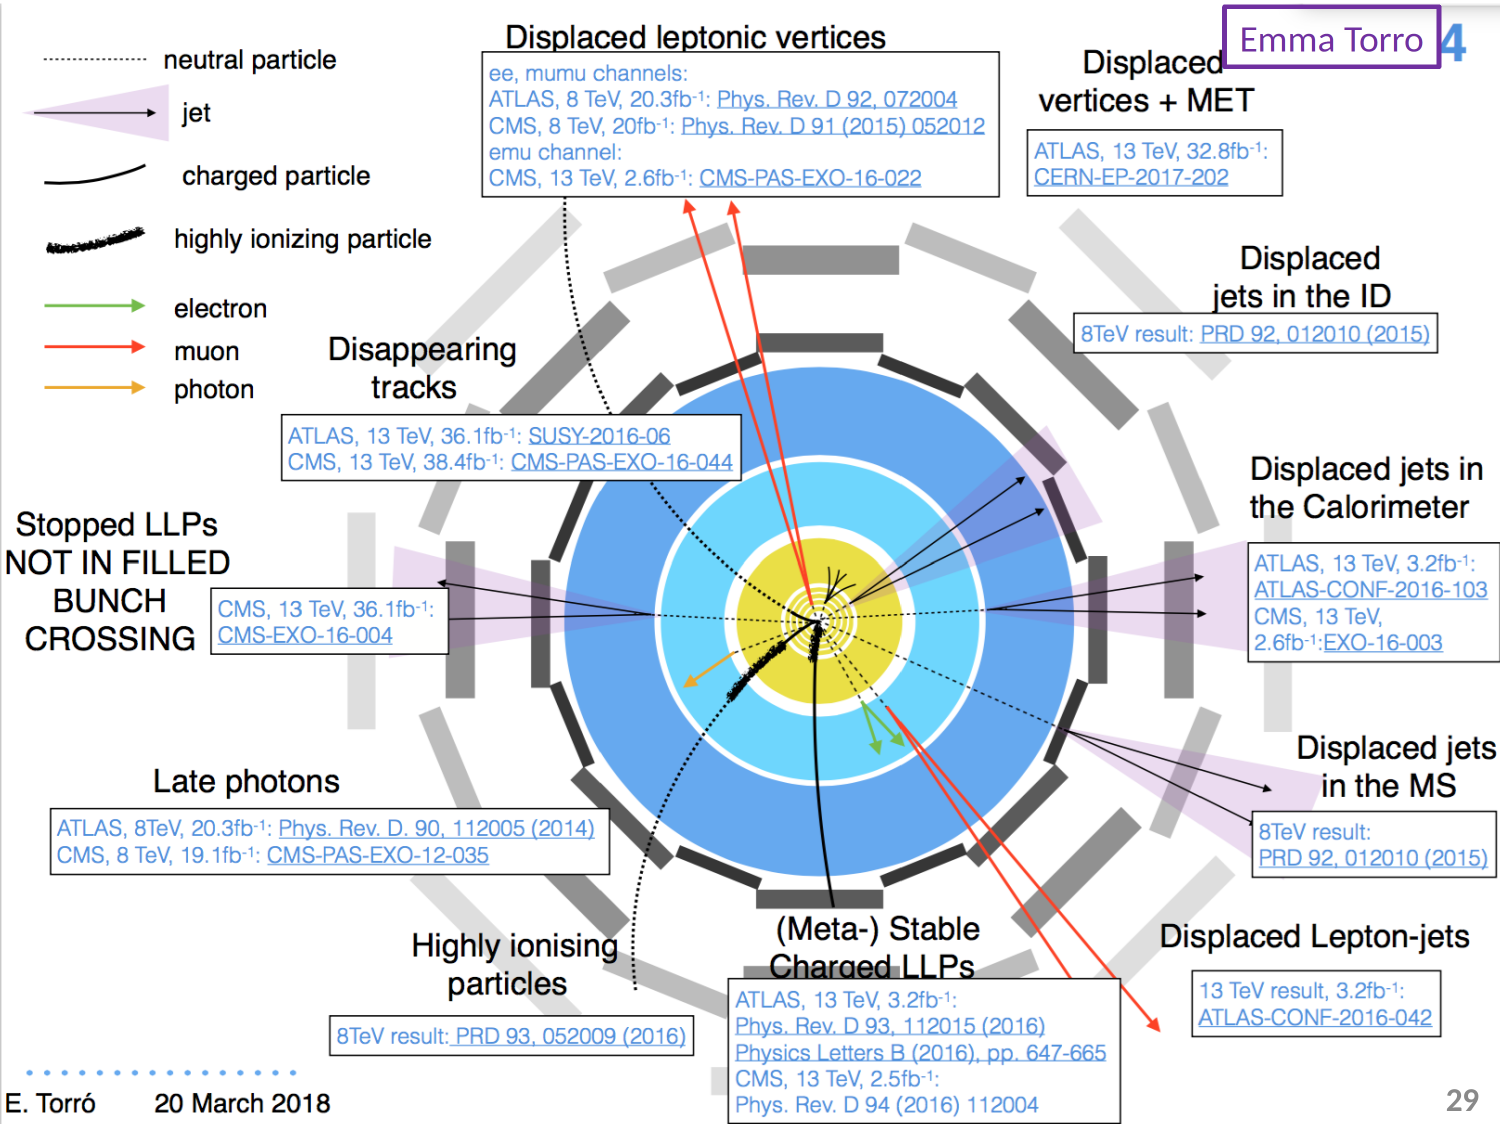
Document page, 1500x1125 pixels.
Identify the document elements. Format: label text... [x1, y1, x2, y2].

picture [0, 1, 1500, 1124]
text_box <number> [1423, 1079, 1495, 1118]
